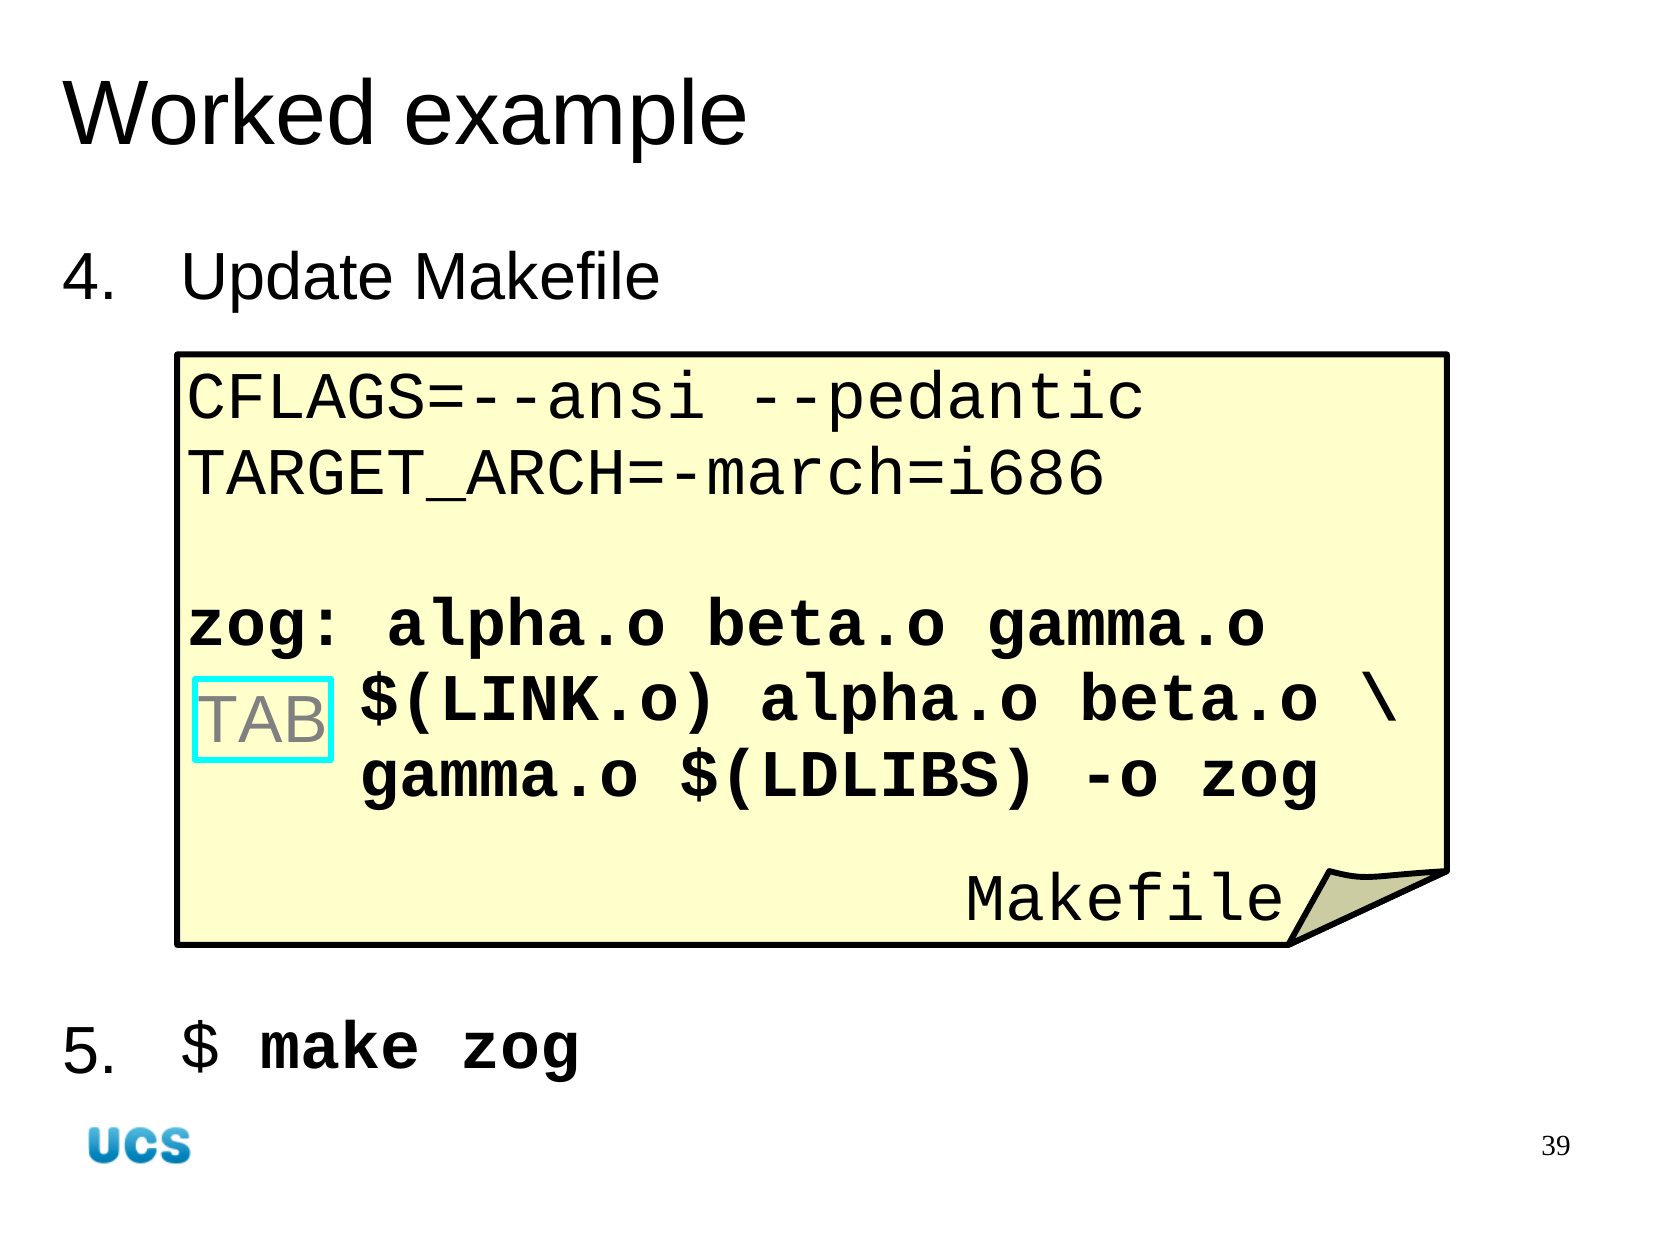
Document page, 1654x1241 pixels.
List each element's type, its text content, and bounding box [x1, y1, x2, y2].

text_box CFLAGS=--ansi --pedantic TARGET_ARCH=-march=i686 zog: alpha.o beta.o gamma.o $(LINK.o) alpha.o beta.o \ gamma.o $(LDLIBS) -o zog [177, 354, 1447, 945]
picture [88, 1126, 191, 1165]
text_box Update Makefile [177, 236, 667, 317]
text_box $ make zog [177, 1009, 584, 1092]
text_box Makefile [962, 862, 1289, 944]
text_box TAB [194, 679, 331, 760]
text_box 4. [59, 236, 121, 317]
text_box Worked example [59, 59, 754, 168]
text_box 5. [59, 1009, 121, 1091]
